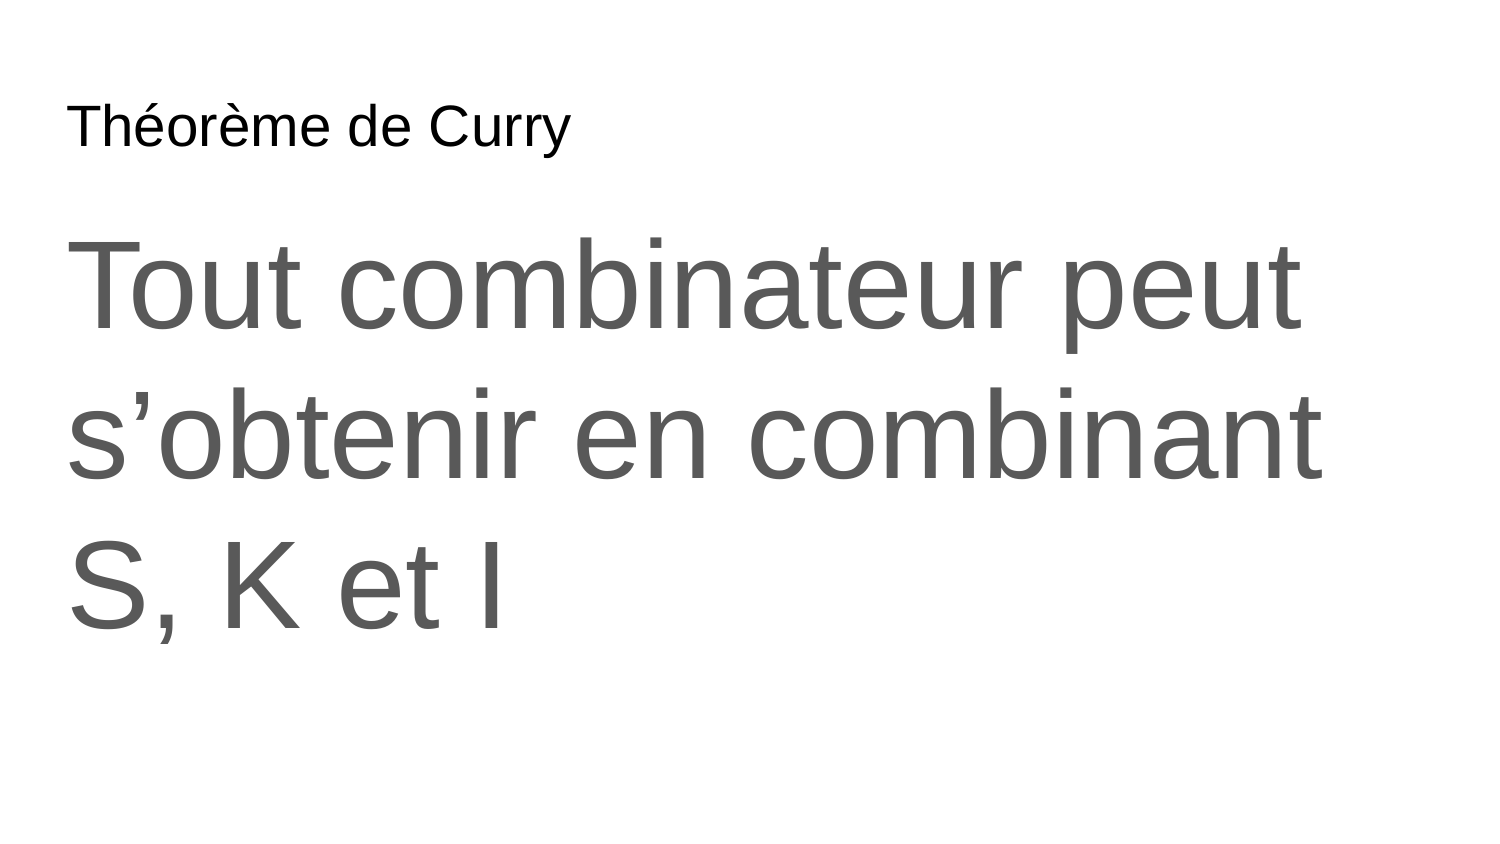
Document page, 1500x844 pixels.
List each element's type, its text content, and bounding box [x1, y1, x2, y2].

list Tout combinateur peut s’obtenir en combinant S, K et I [51, 189, 1449, 750]
title Théorème de Curry [51, 72, 1449, 167]
